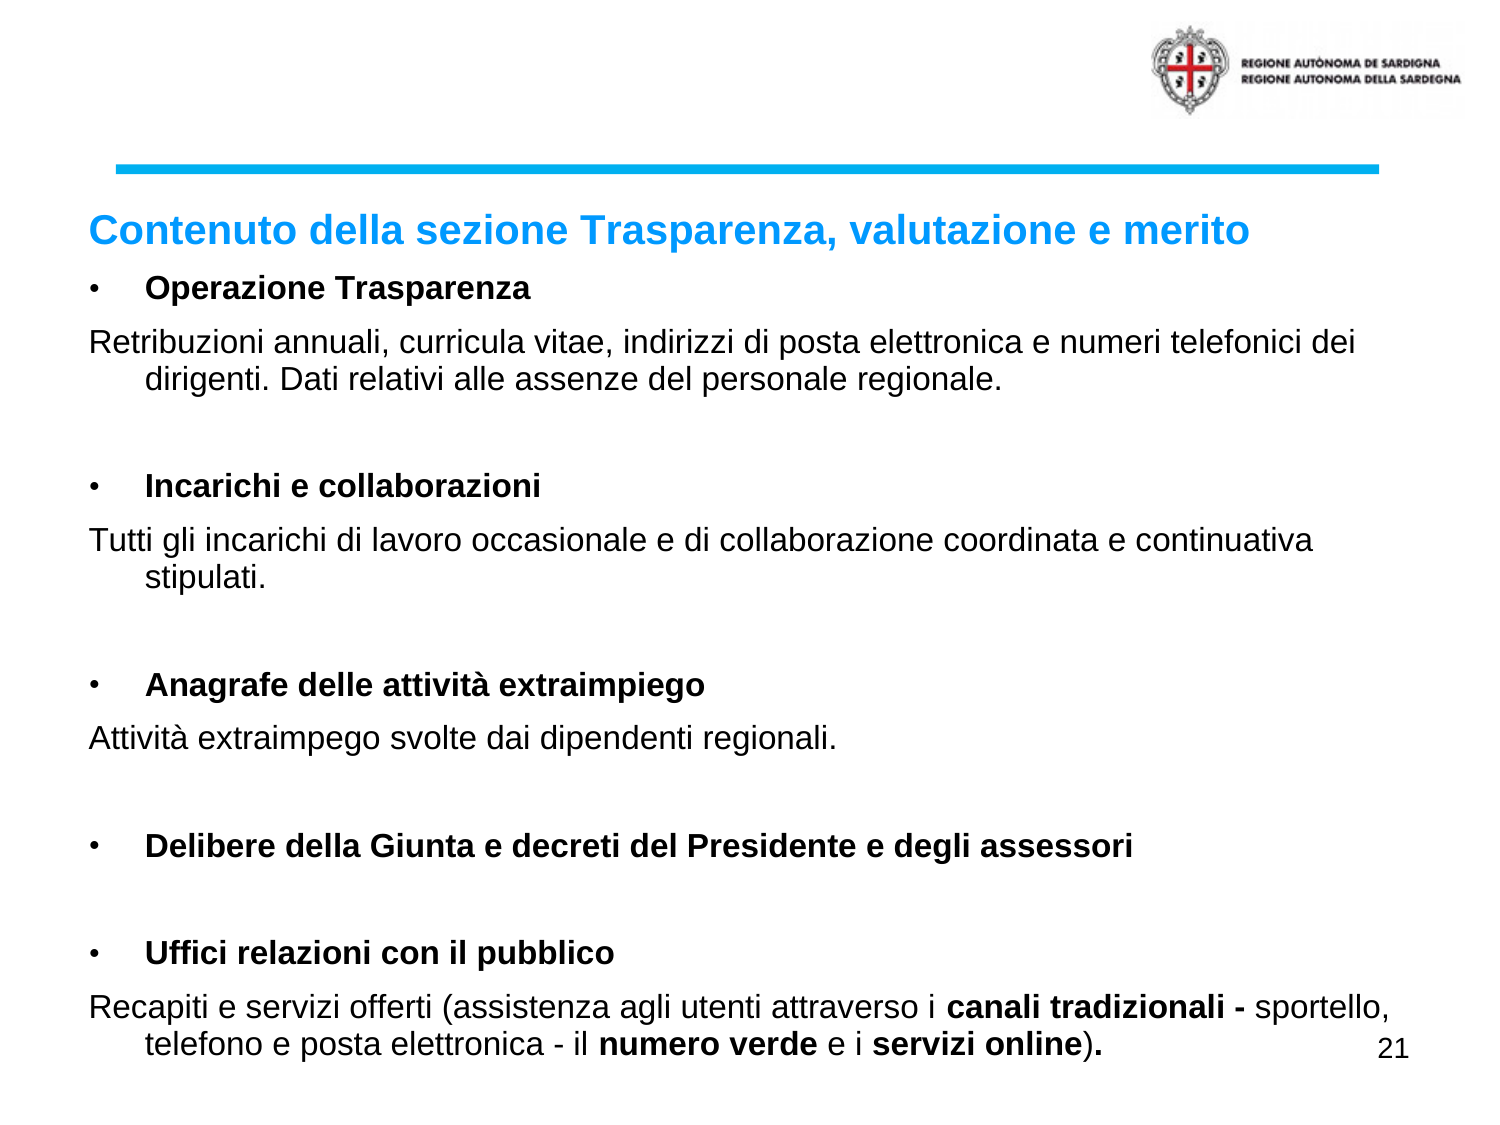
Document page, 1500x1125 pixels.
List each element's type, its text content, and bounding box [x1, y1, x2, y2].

list Contenuto della sezione Trasparenza, valutazione e merito Operazione Trasparenza Retribuzioni annuali, curricula vitae, indirizzi di posta elettronica e numeri telefonici dei dirigenti. Dati relativi alle assenze del personale regionale. Incarichi e collaborazioni Tutti gli incarichi di lavoro occasionale e di collaborazione coordinata e continuativa stipulati. Anagrafe delle attività extraimpiego Attività extraimpego svolte dai dipendenti regionali. Delibere della Giunta e decreti del Presidente e degli assessori Uffici relazioni con il pubblico Recapiti e servizi offerti (assistenza agli utenti attraverso i canali tradizionali - sportello, telefono e posta elettronica - il numero verde e i servizi online). [88, 206, 1439, 1125]
text_box [115, 164, 1380, 175]
picture [1151, 21, 1465, 119]
